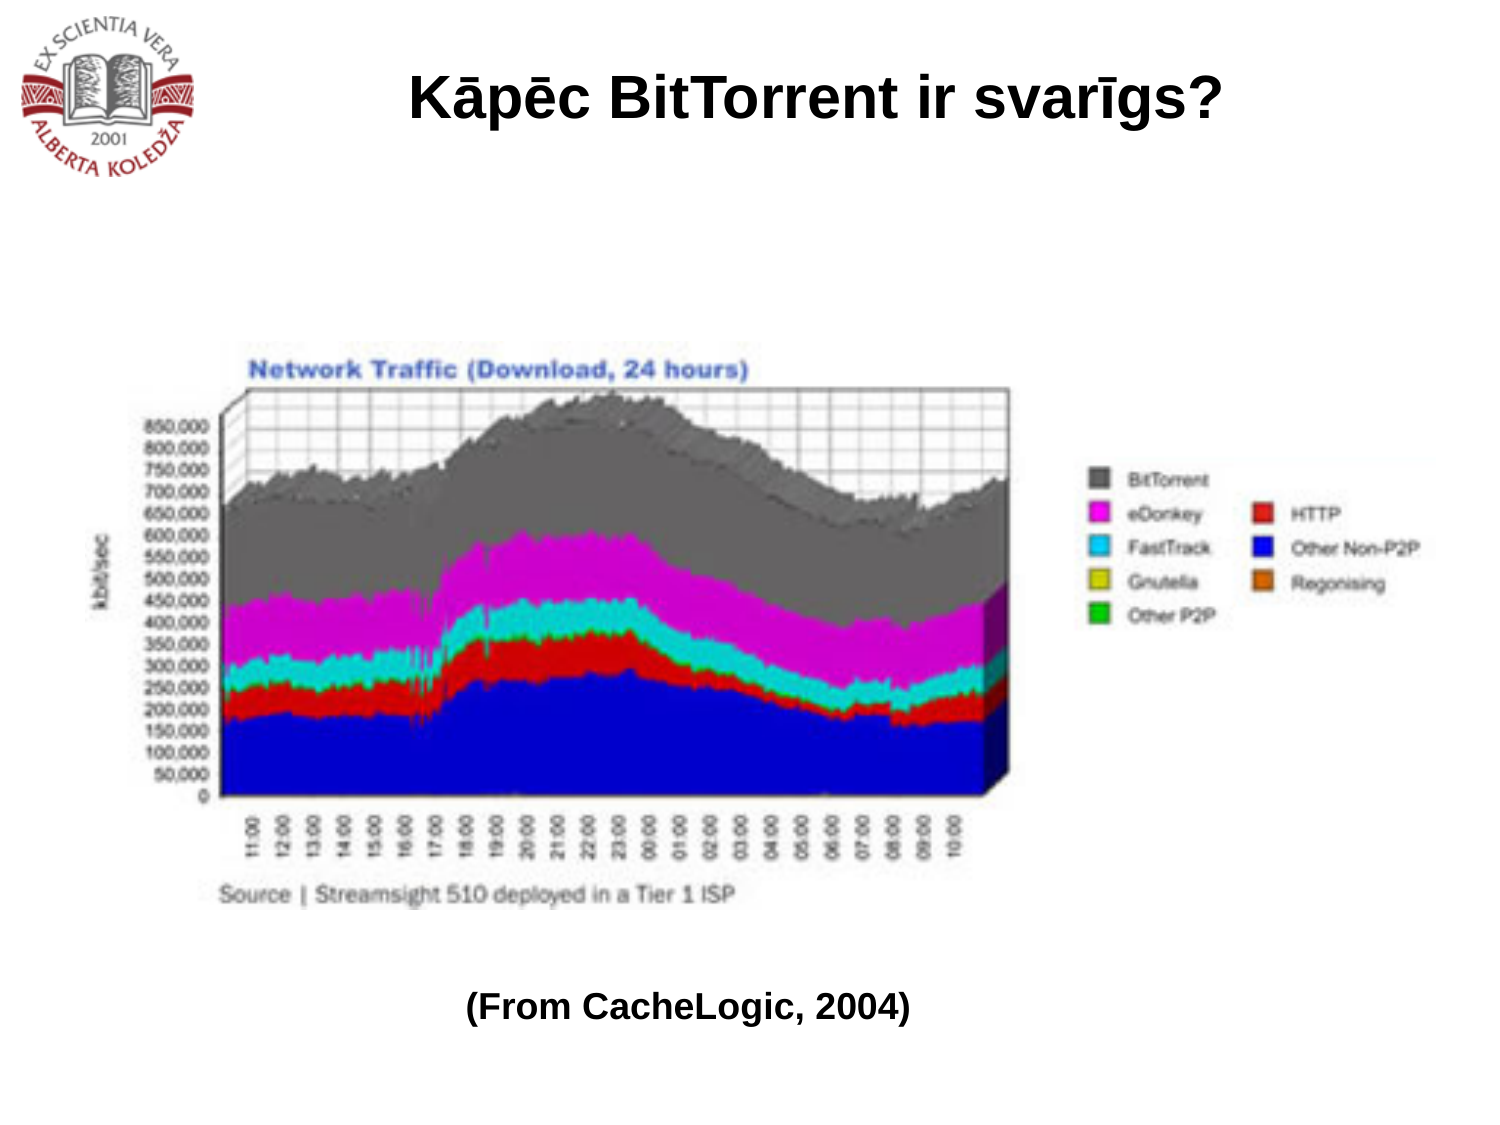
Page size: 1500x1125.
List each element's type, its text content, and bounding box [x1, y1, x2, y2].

picture [21, 16, 194, 177]
text_box (From CacheLogic, 2004) [450, 974, 927, 1035]
title Kāpēc BitTorrent ir svarīgs? [187, 44, 1425, 150]
picture [85, 341, 1436, 910]
